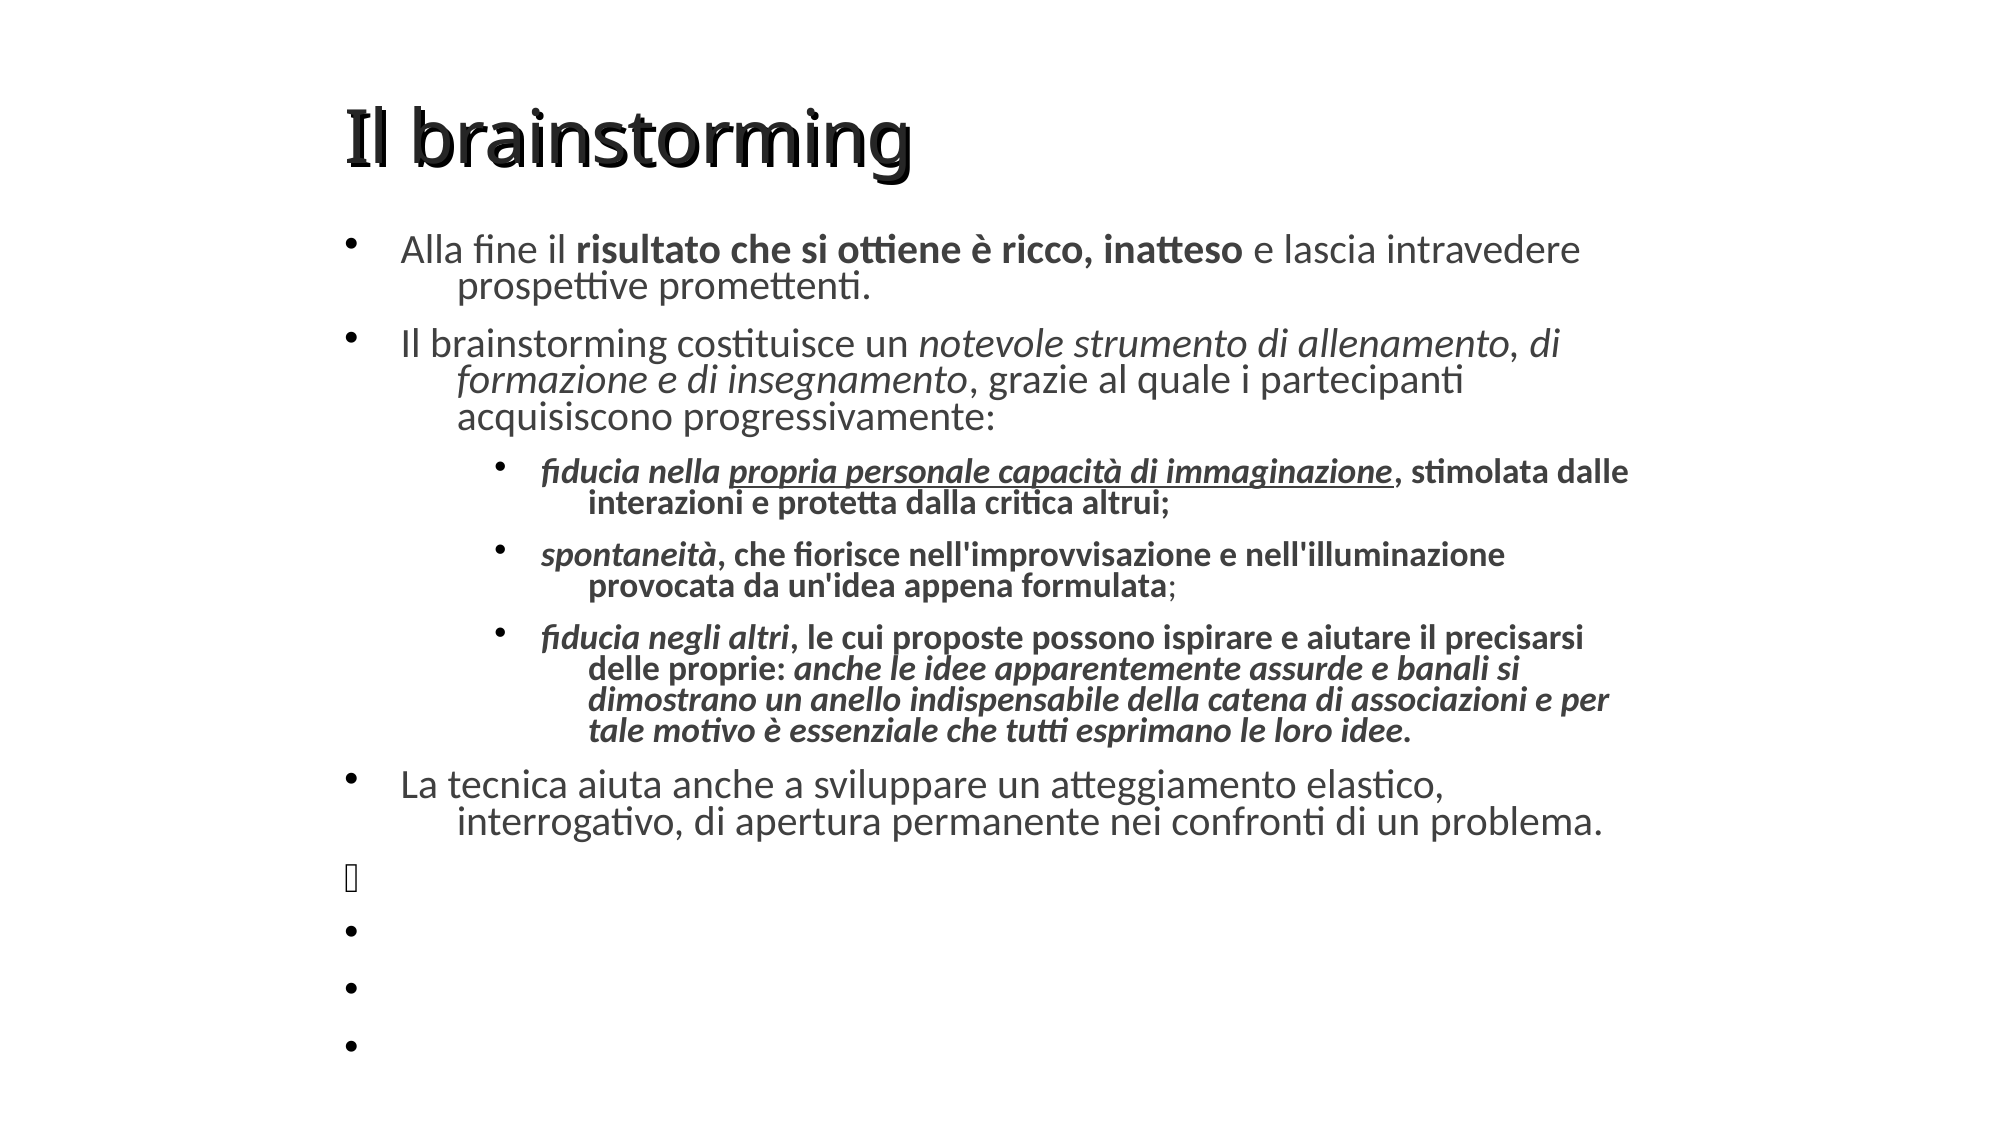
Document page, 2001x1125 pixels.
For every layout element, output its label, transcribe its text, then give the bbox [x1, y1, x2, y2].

title Il brainstorming [329, 45, 1679, 233]
list Alla fine il risultato che si ottiene è ricco, inatteso e lascia intravedere prospettive promettenti. Il brainstorming costituisce un notevole strumento di allenamento, di formazione e di insegnamento, grazie al quale i partecipanti acquisiscono progressivamente: fiducia nella propria personale capacità di immaginazione, stimolata dalle interazioni e protetta dalla critica altrui; spontaneità, che fiorisce nell'improvvisazione e nell'illuminazione provocata da un'idea appena formulata; fiducia negli altri, le cui proposte possono ispirare e aiutare il precisarsi delle proprie: anche le idee apparentemente assurde e banali si dimostrano un anello indispensabile della catena di associazioni e per tale motivo è essenziale che tutti esprimano le loro idee. La tecnica aiuta anche a sviluppare un atteggiamento elastico, interrogativo, di apertura permanente nei confronti di un problema. [329, 226, 1649, 880]
